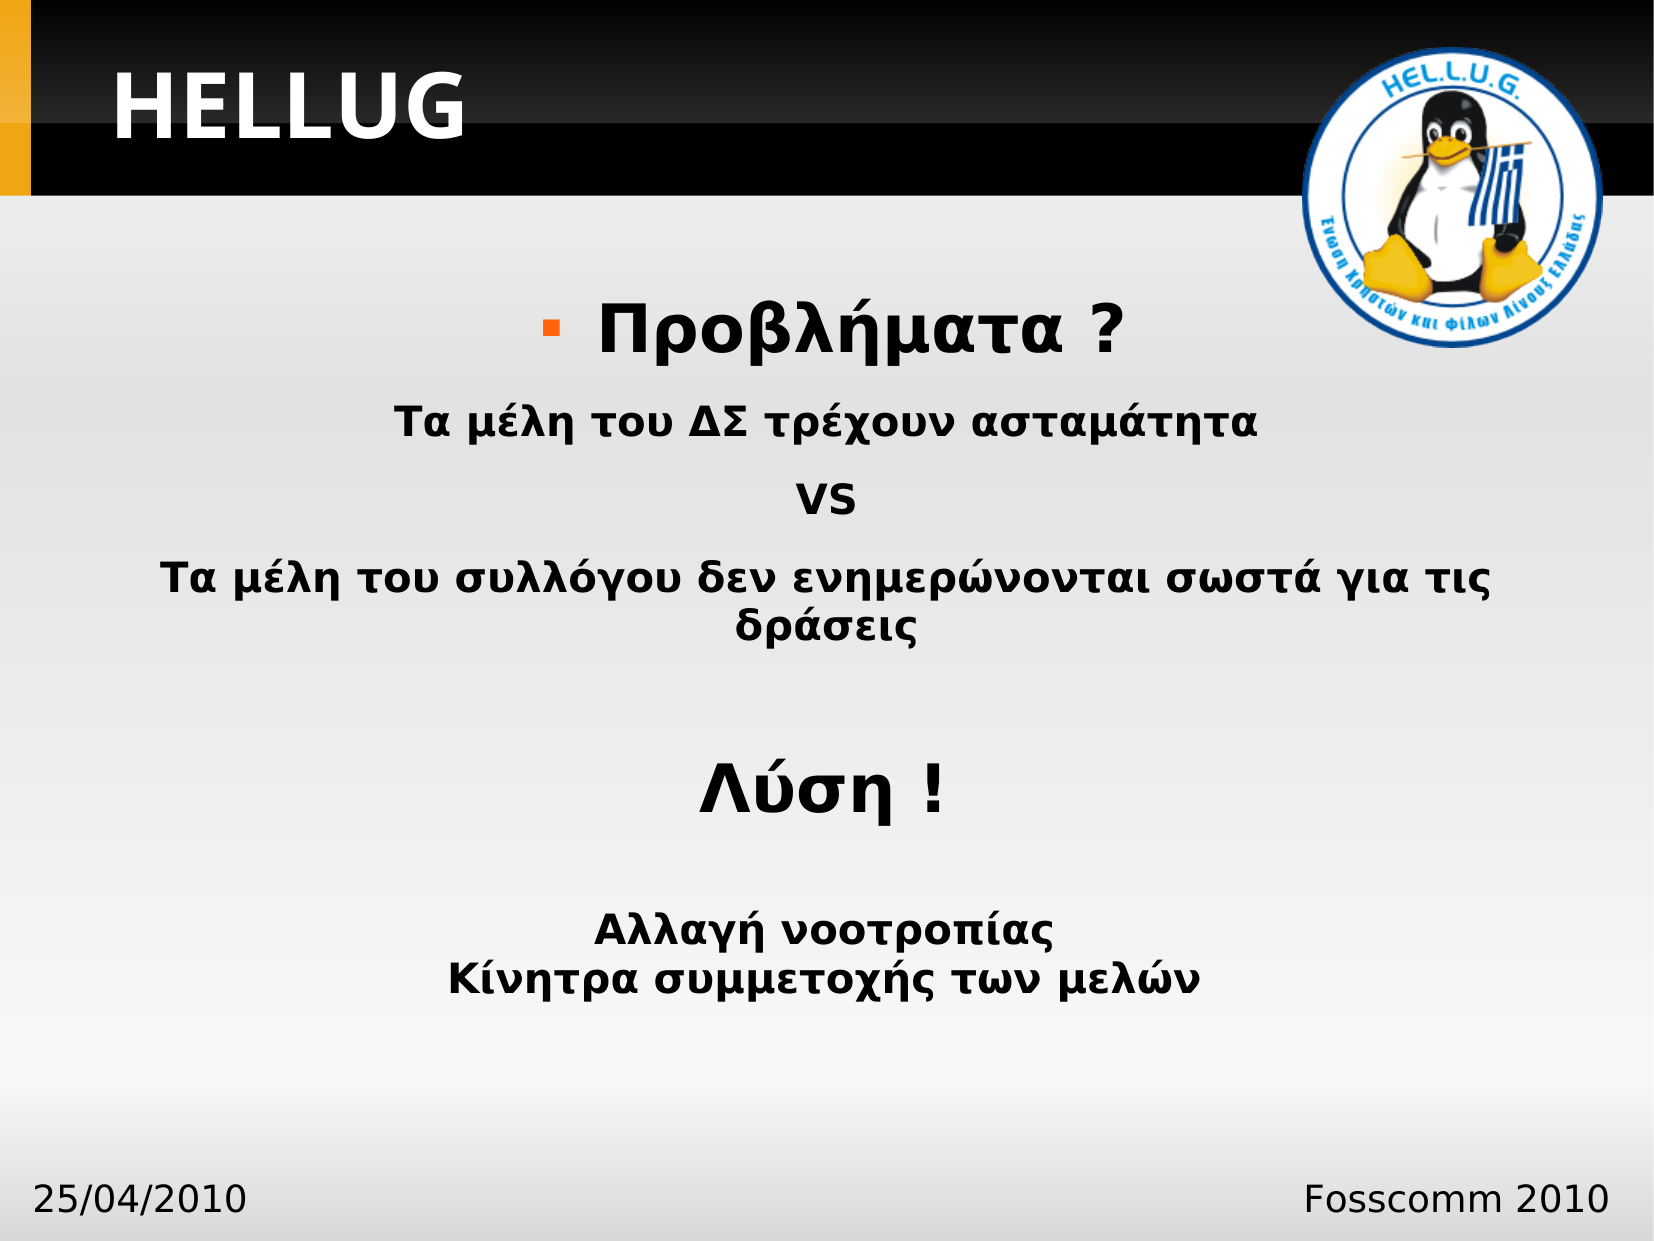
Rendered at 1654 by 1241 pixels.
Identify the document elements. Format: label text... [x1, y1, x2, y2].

table_header Fosscomm 2010 [1275, 1170, 1637, 1229]
picture [0, 0, 1654, 1241]
table_header Λύση ! Αλλαγή νοοτροπίας Κίνητρα συμμετοχής των μελών [408, 743, 1241, 1011]
title HELLUG [76, 0, 1565, 208]
table_header 25/04/2010 [18, 1170, 300, 1229]
list Προβλήματα ? Τα μέλη του ΔΣ τρέχουν ασταμάτητα VS Τα μέλη του συλλόγου δεν ενημερώνονται σωστά για τις δράσεις [82, 290, 1571, 709]
